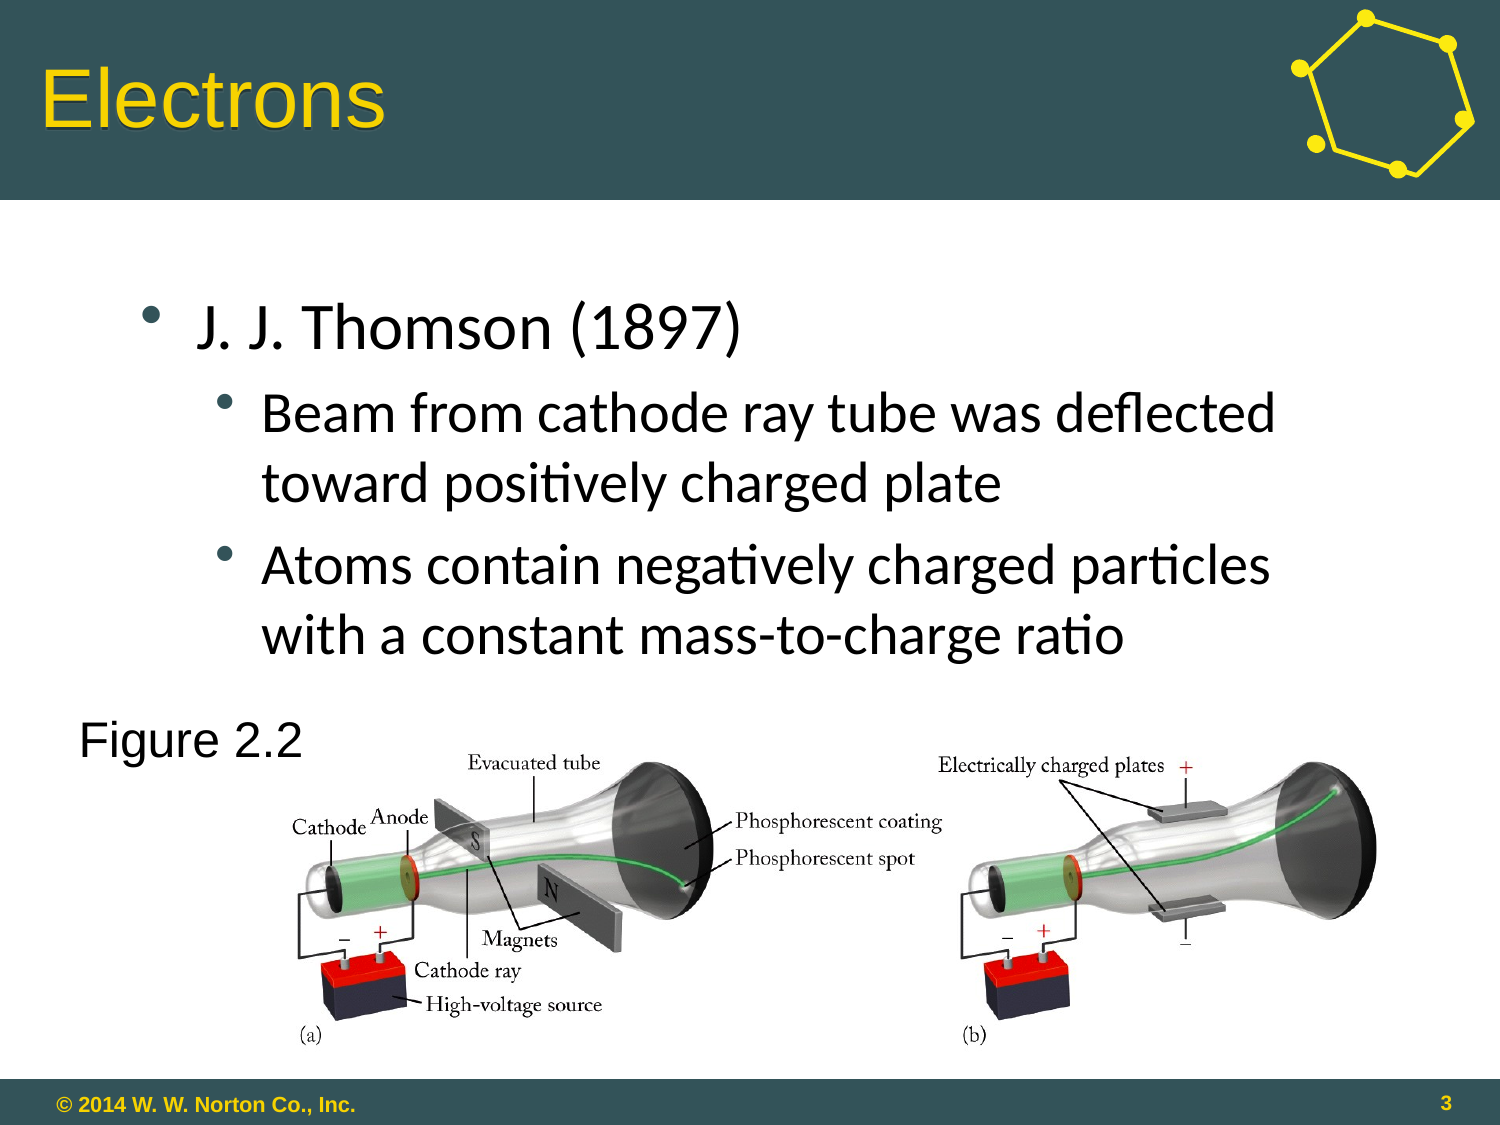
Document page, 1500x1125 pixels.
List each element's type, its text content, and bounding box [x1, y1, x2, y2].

slide_number <number> [1425, 1086, 1468, 1119]
title Electrons [24, 0, 1300, 188]
picture [283, 743, 1384, 1054]
list J. J. Thomson (1897) Beam from cathode ray tube was deflected toward positively charged plate Atoms contain negatively charged particles with a constant mass-to-charge ratio [125, 275, 1400, 675]
text_box Figure 2.2 [63, 699, 319, 775]
